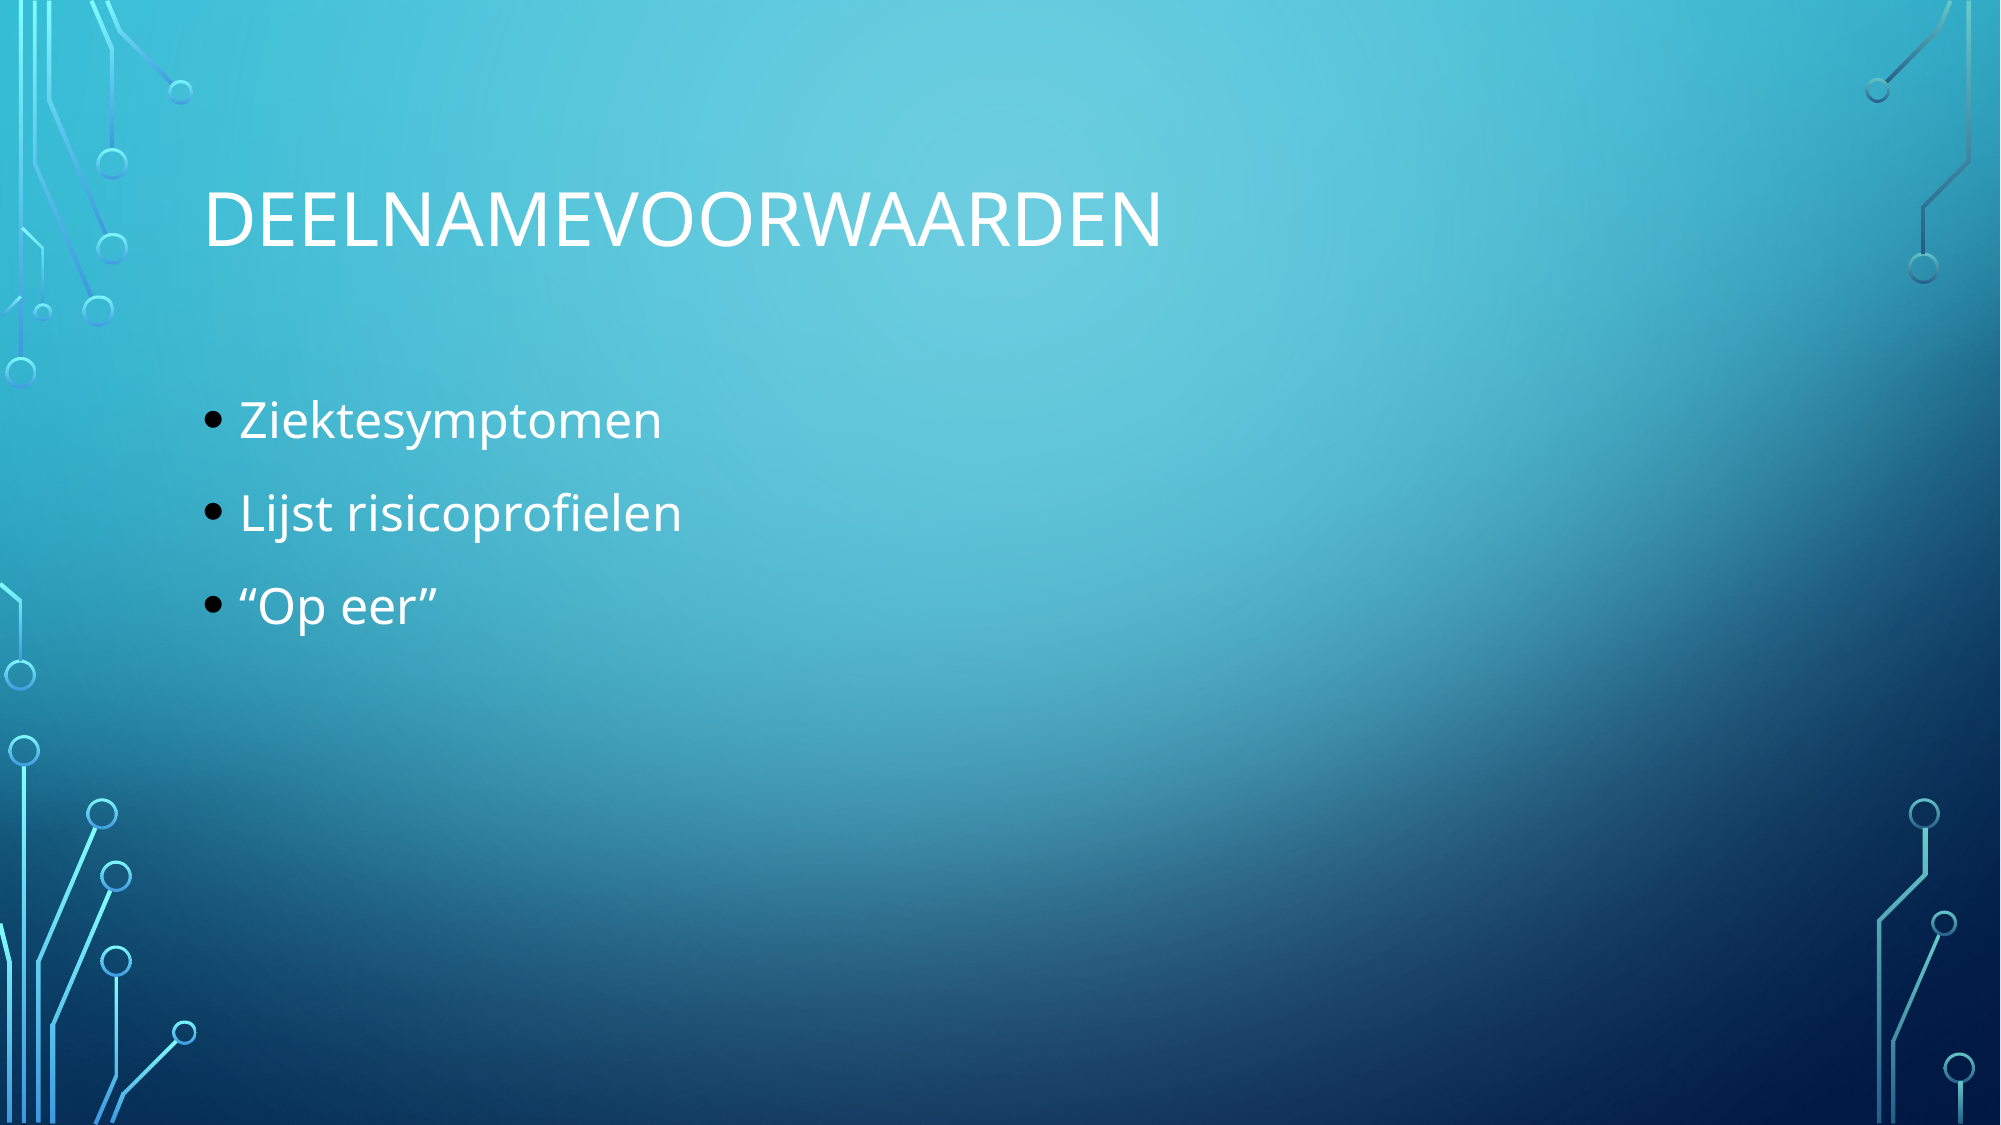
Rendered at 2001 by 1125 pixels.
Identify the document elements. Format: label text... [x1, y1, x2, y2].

title Deelnamevoorwaarden [187, 101, 1813, 344]
list Ziektesymptomen Lijst risicoprofielen “Op eer” [187, 369, 1813, 951]
